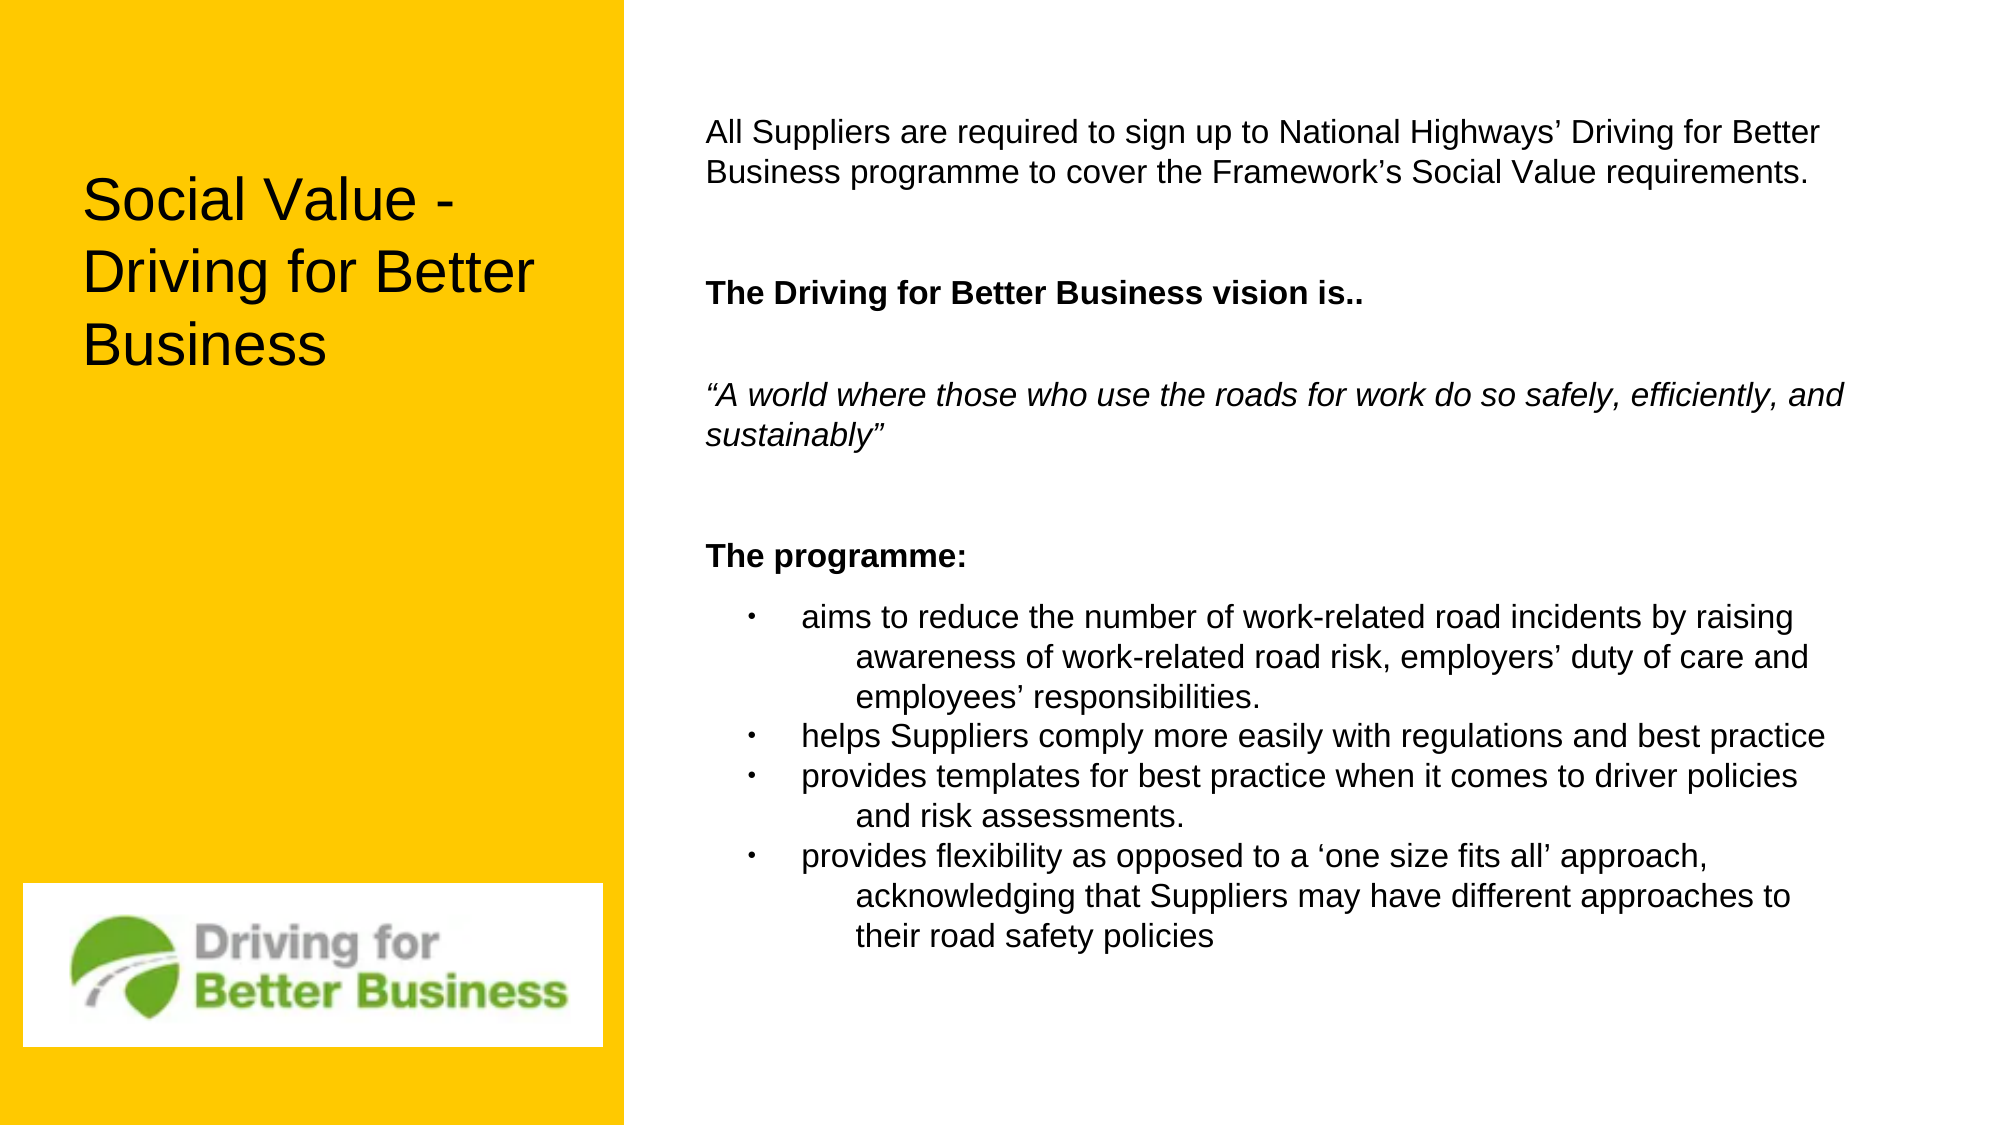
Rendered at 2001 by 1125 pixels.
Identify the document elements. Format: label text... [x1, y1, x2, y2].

picture [23, 883, 603, 1047]
title Social Value - Driving for Better Business [62, 139, 564, 407]
title All Suppliers are required to sign up to National Highways’ Driving for Better Business programme to cover the Framework’s Social Value requirements. The Driving for Better Business vision is.. “A world where those who use the roads for work do so safely, efficiently, and sustainably” The programme: aims to reduce the number of work-related road incidents by raising awareness of work-related road risk, employers’ duty of care and employees’ responsibilities. helps Suppliers comply more easily with regulations and best practice provides templates for best practice when it comes to driver policies and risk assessments. provides flexibility as opposed to a ‘one size fits all’ approach, acknowledging that Suppliers may have different approaches to their road safety policies [685, 90, 1876, 1017]
